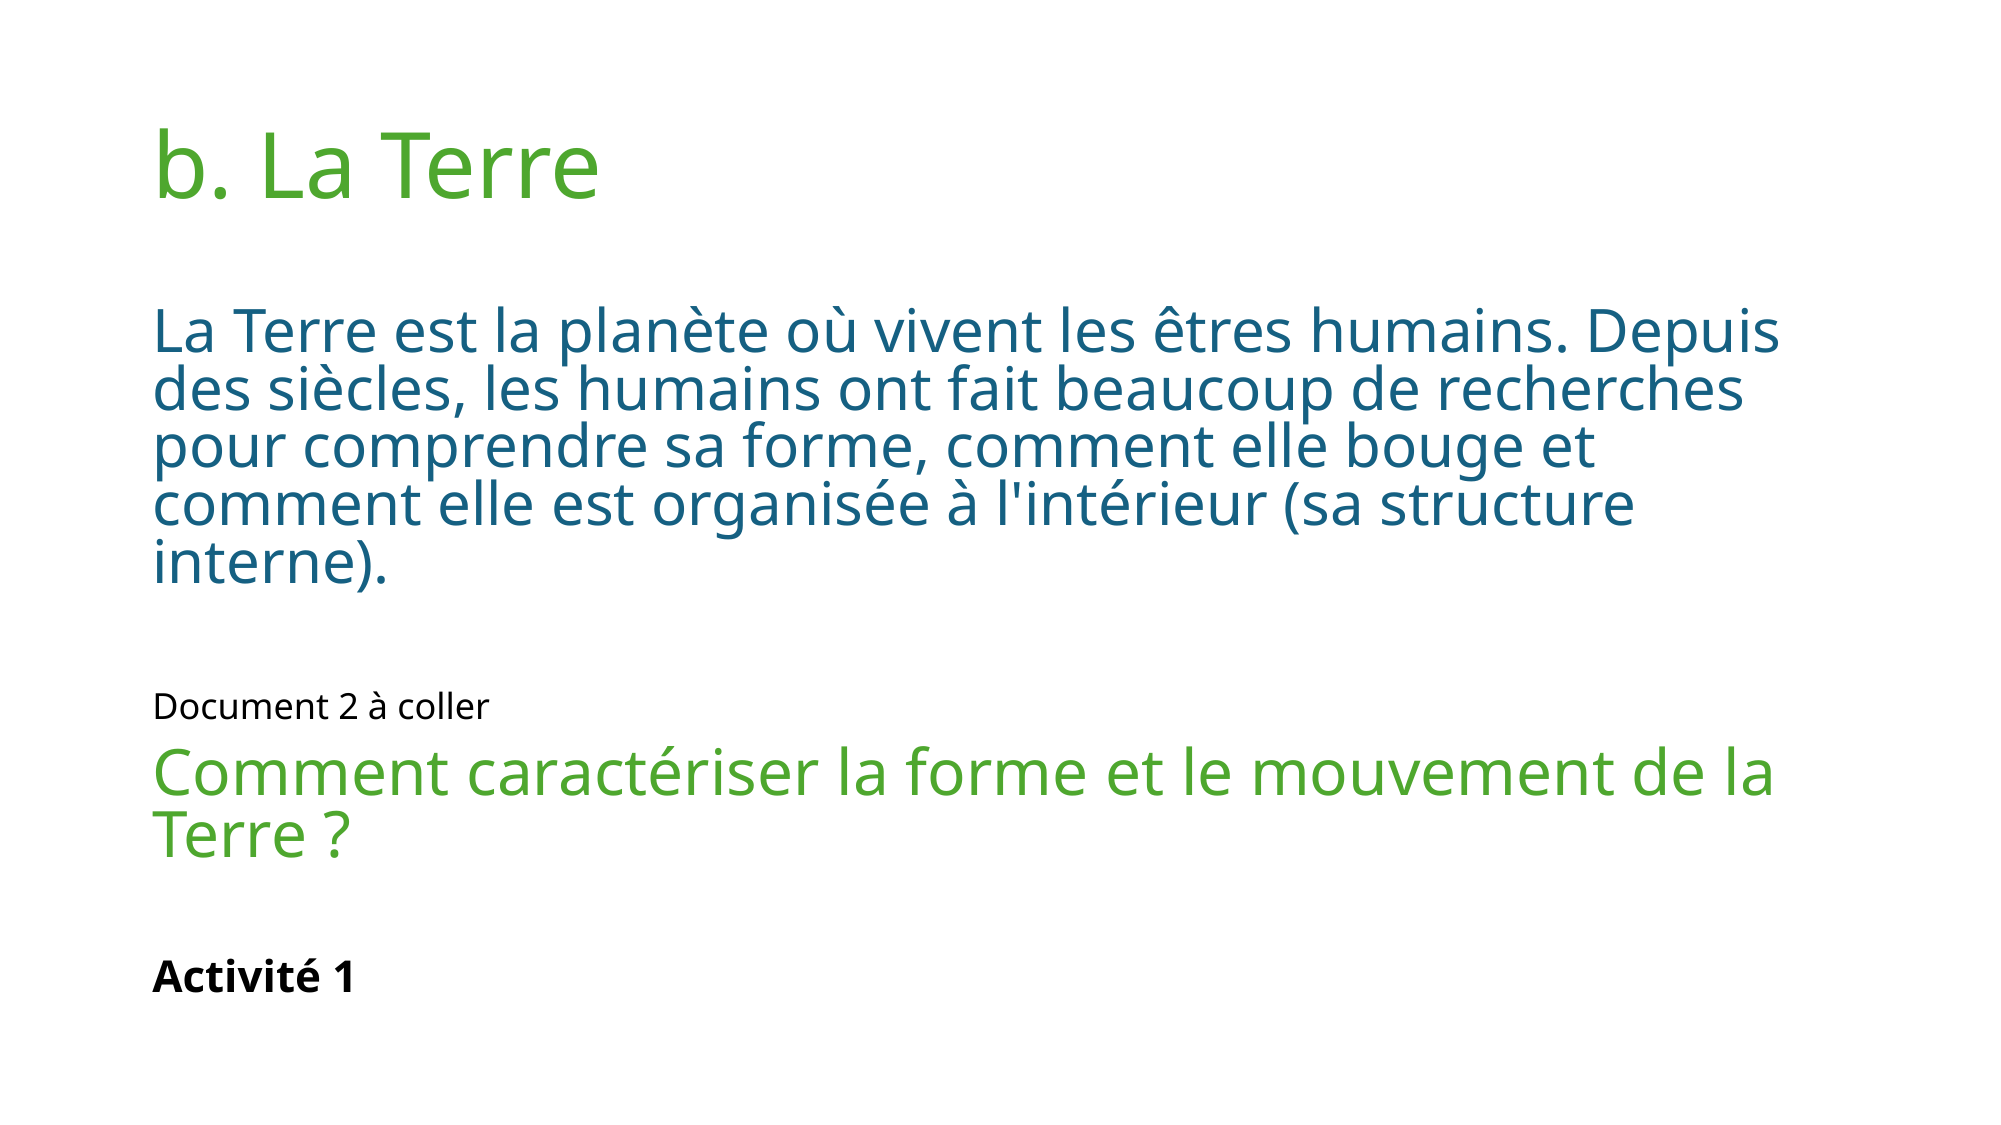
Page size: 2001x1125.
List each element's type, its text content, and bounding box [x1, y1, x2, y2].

list La Terre est la planète où vivent les êtres humains. Depuis des siècles, les humains ont fait beaucoup de recherches pour comprendre sa forme, comment elle bouge et comment elle est organisée à l'intérieur (sa structure interne). Document 2 à coller Comment caractériser la forme et le mouvement de la Terre ? Activité 1 [137, 299, 1863, 1014]
title b. La Terre [137, 59, 1863, 278]
